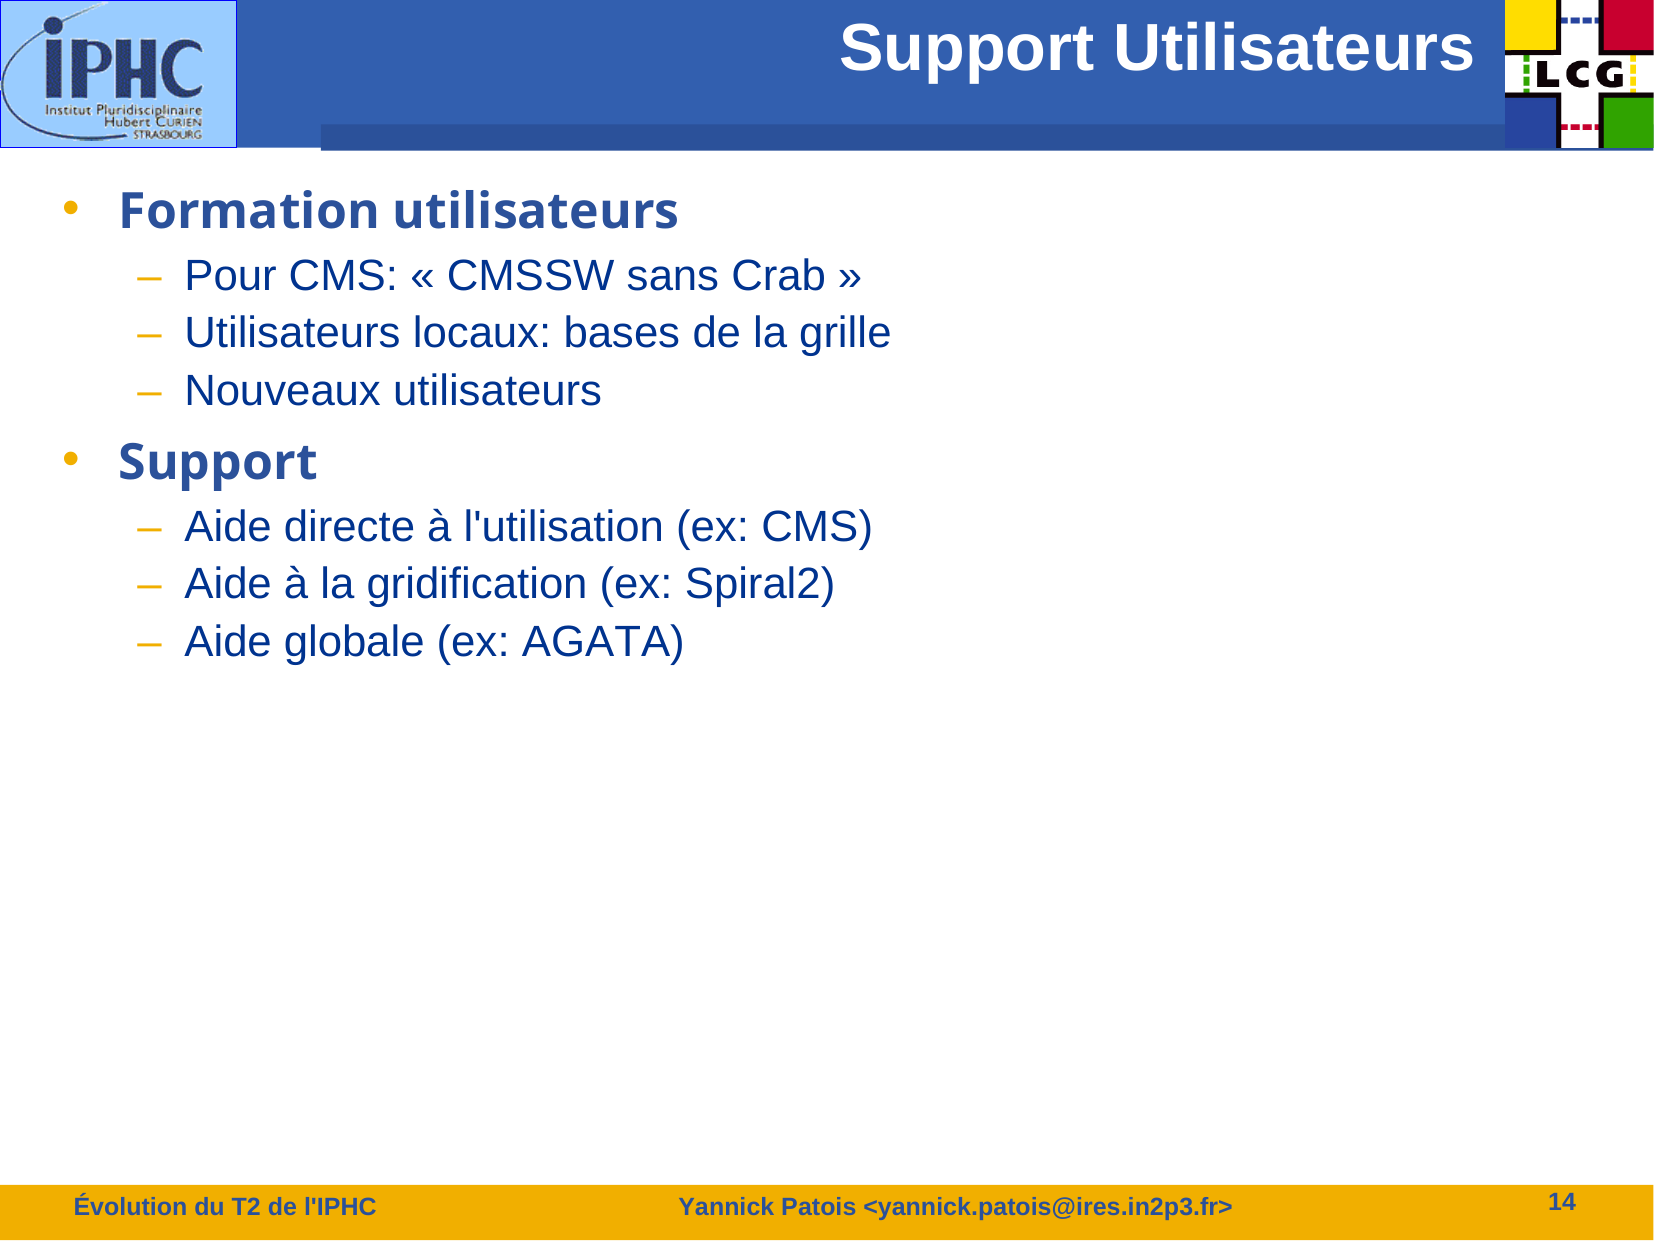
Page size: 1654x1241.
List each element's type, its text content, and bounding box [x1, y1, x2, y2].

title Support Utilisateurs [236, 0, 1477, 98]
picture [0, 0, 204, 141]
list Formation utilisateurs Pour CMS: « CMSSW sans Crab » Utilisateurs locaux: bases de la grille Nouveaux utilisateurs Support Aide directe à l'utilisation (ex: CMS) Aide à la gridification (ex: Spiral2) Aide globale (ex: AGATA) [62, 176, 1616, 1159]
